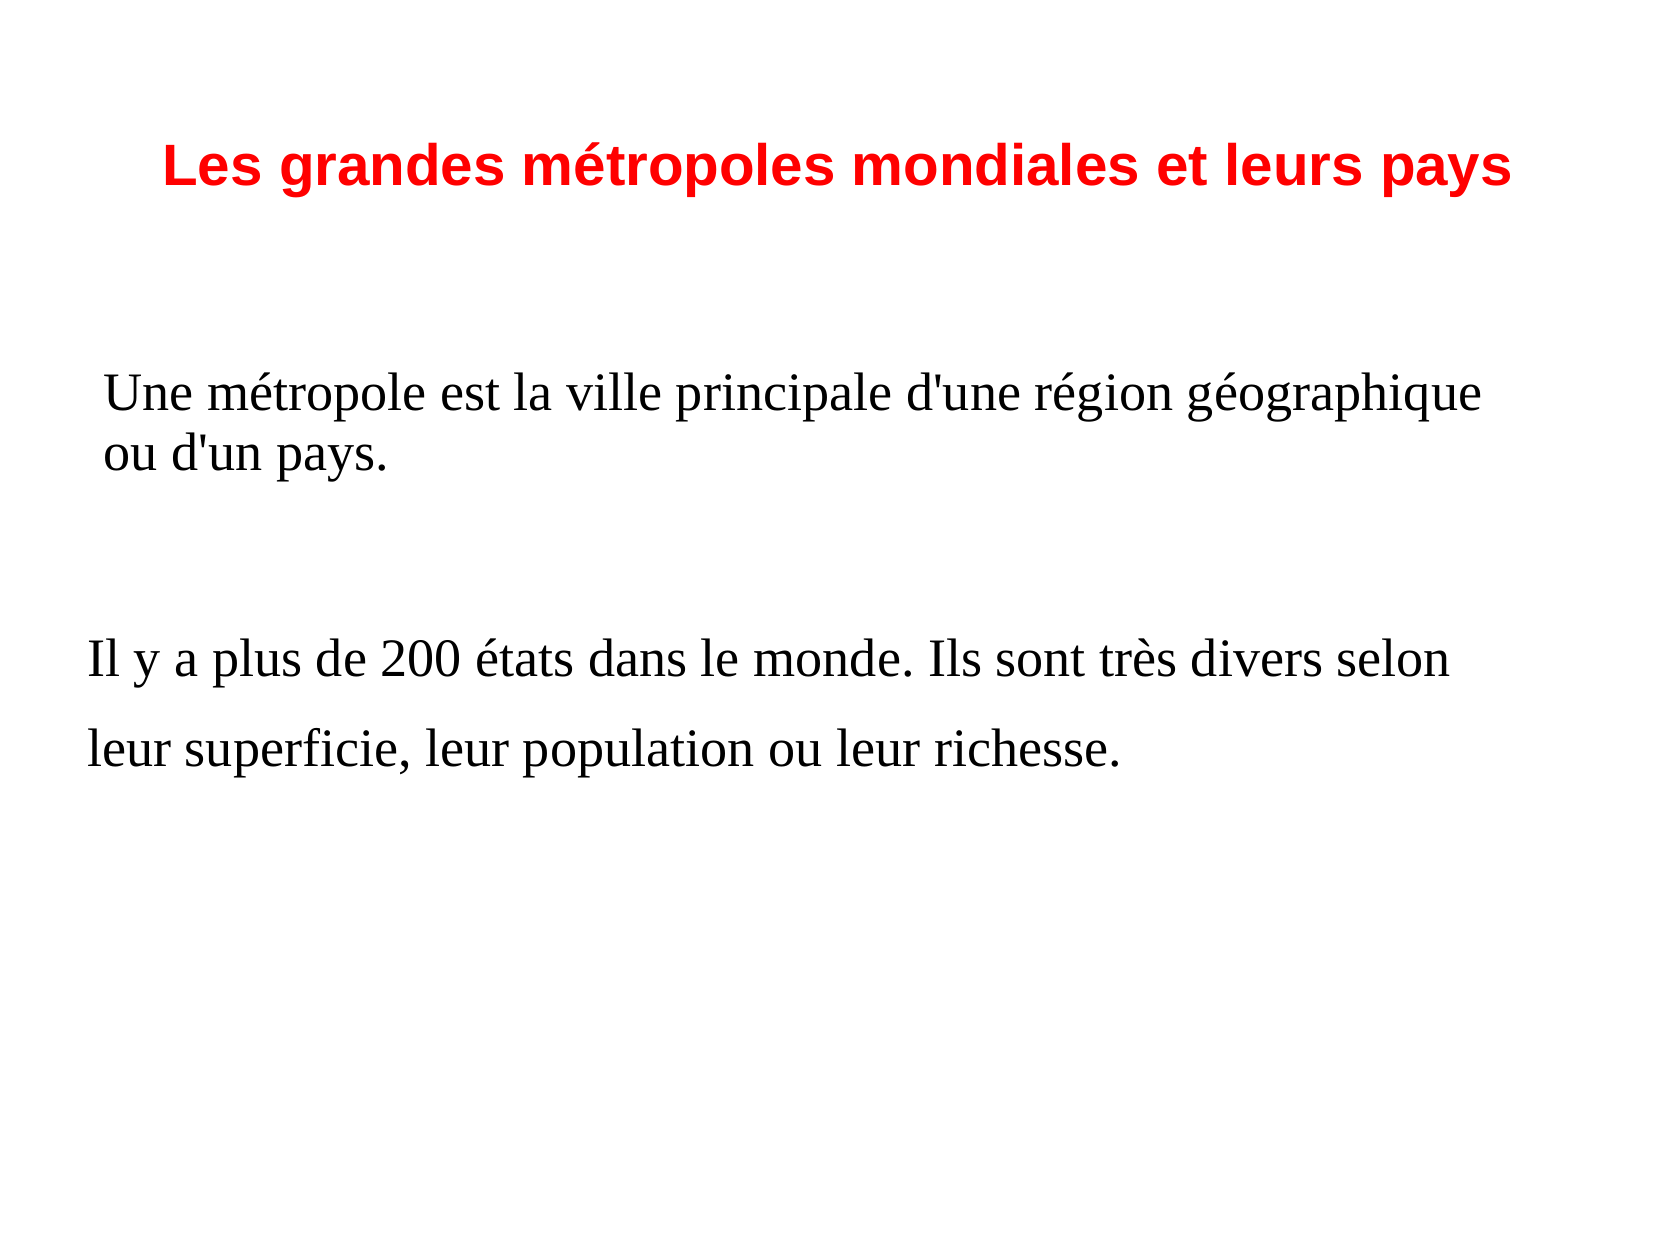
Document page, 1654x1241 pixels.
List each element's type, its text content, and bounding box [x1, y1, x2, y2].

text_box Il y a plus de 200 états dans le monde. Ils sont très divers selon leur superficie, leur population ou leur richesse. [72, 590, 1565, 758]
text_box Une métropole est la ville principale d'une région géographique ou d'un pays. [88, 354, 1512, 492]
text_box Les grandes métropoles mondiales et leurs pays [147, 125, 1529, 207]
